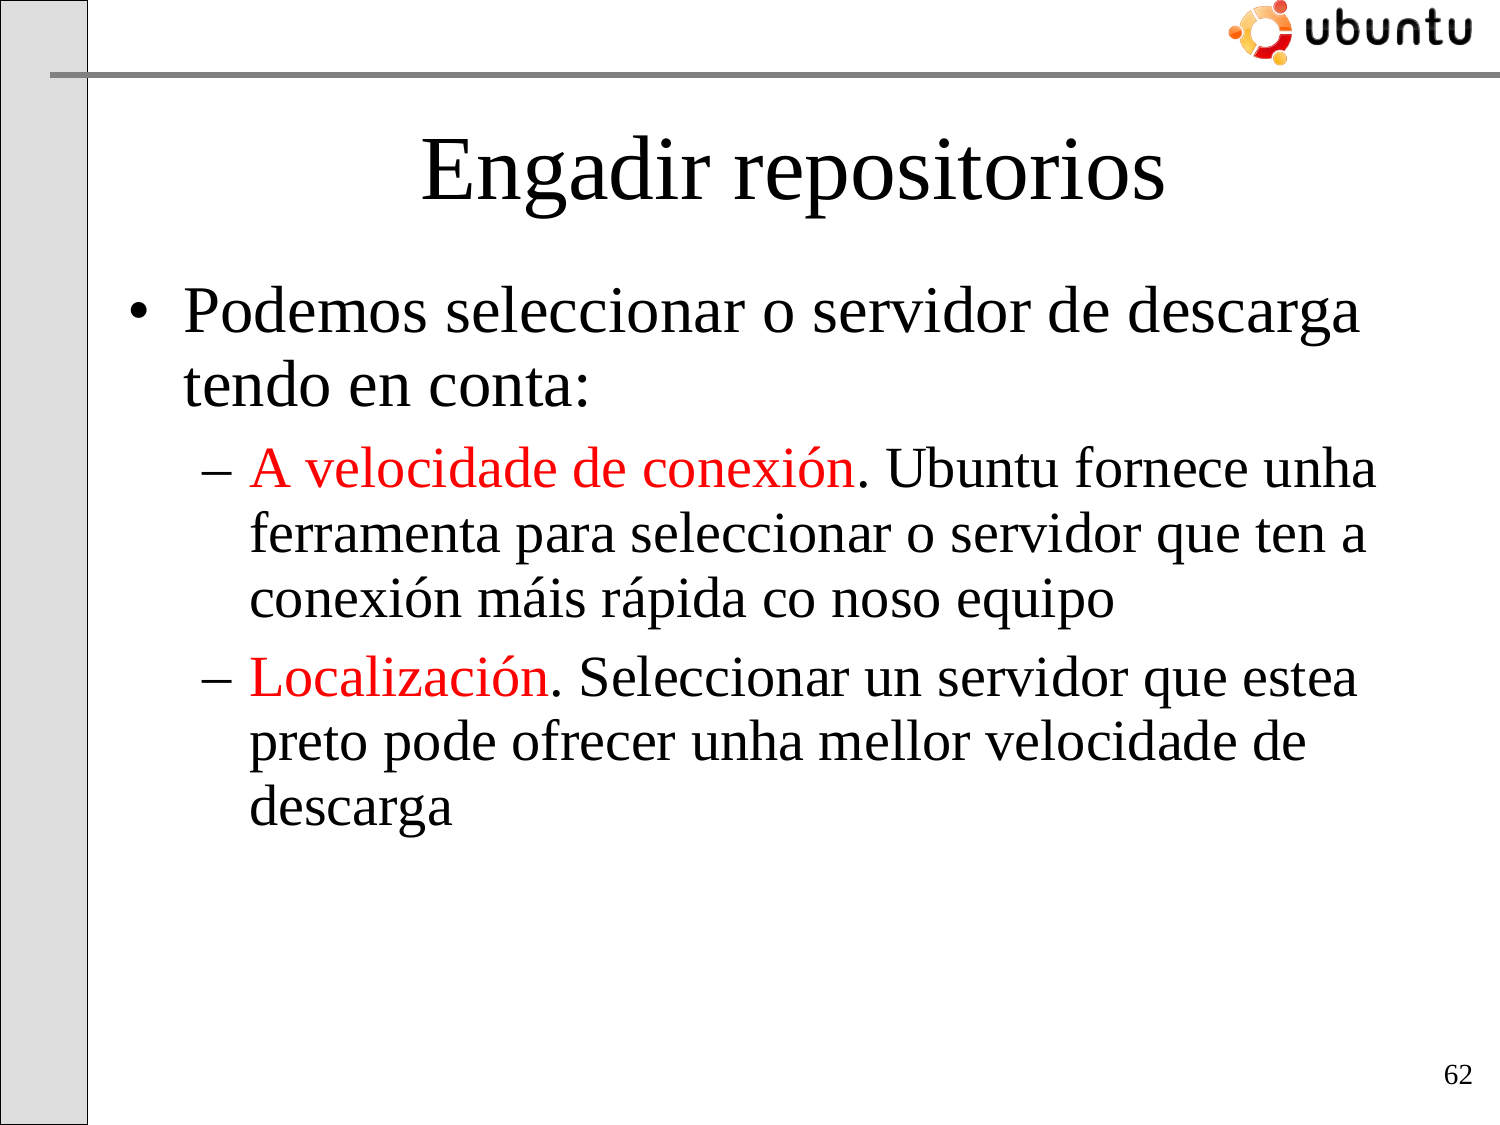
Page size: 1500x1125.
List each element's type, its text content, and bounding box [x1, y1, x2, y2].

title Engadir repositorios [112, 99, 1477, 237]
list Podemos seleccionar o servidor de descarga tendo en conta: A velocidade de conexión. Ubuntu fornece unha ferramenta para seleccionar o servidor que ten a conexión máis rápida co noso equipo Localización. Seleccionar un servidor que estea preto pode ofrecer unha mellor velocidade de descarga [112, 265, 1477, 1125]
picture [1221, 0, 1483, 71]
